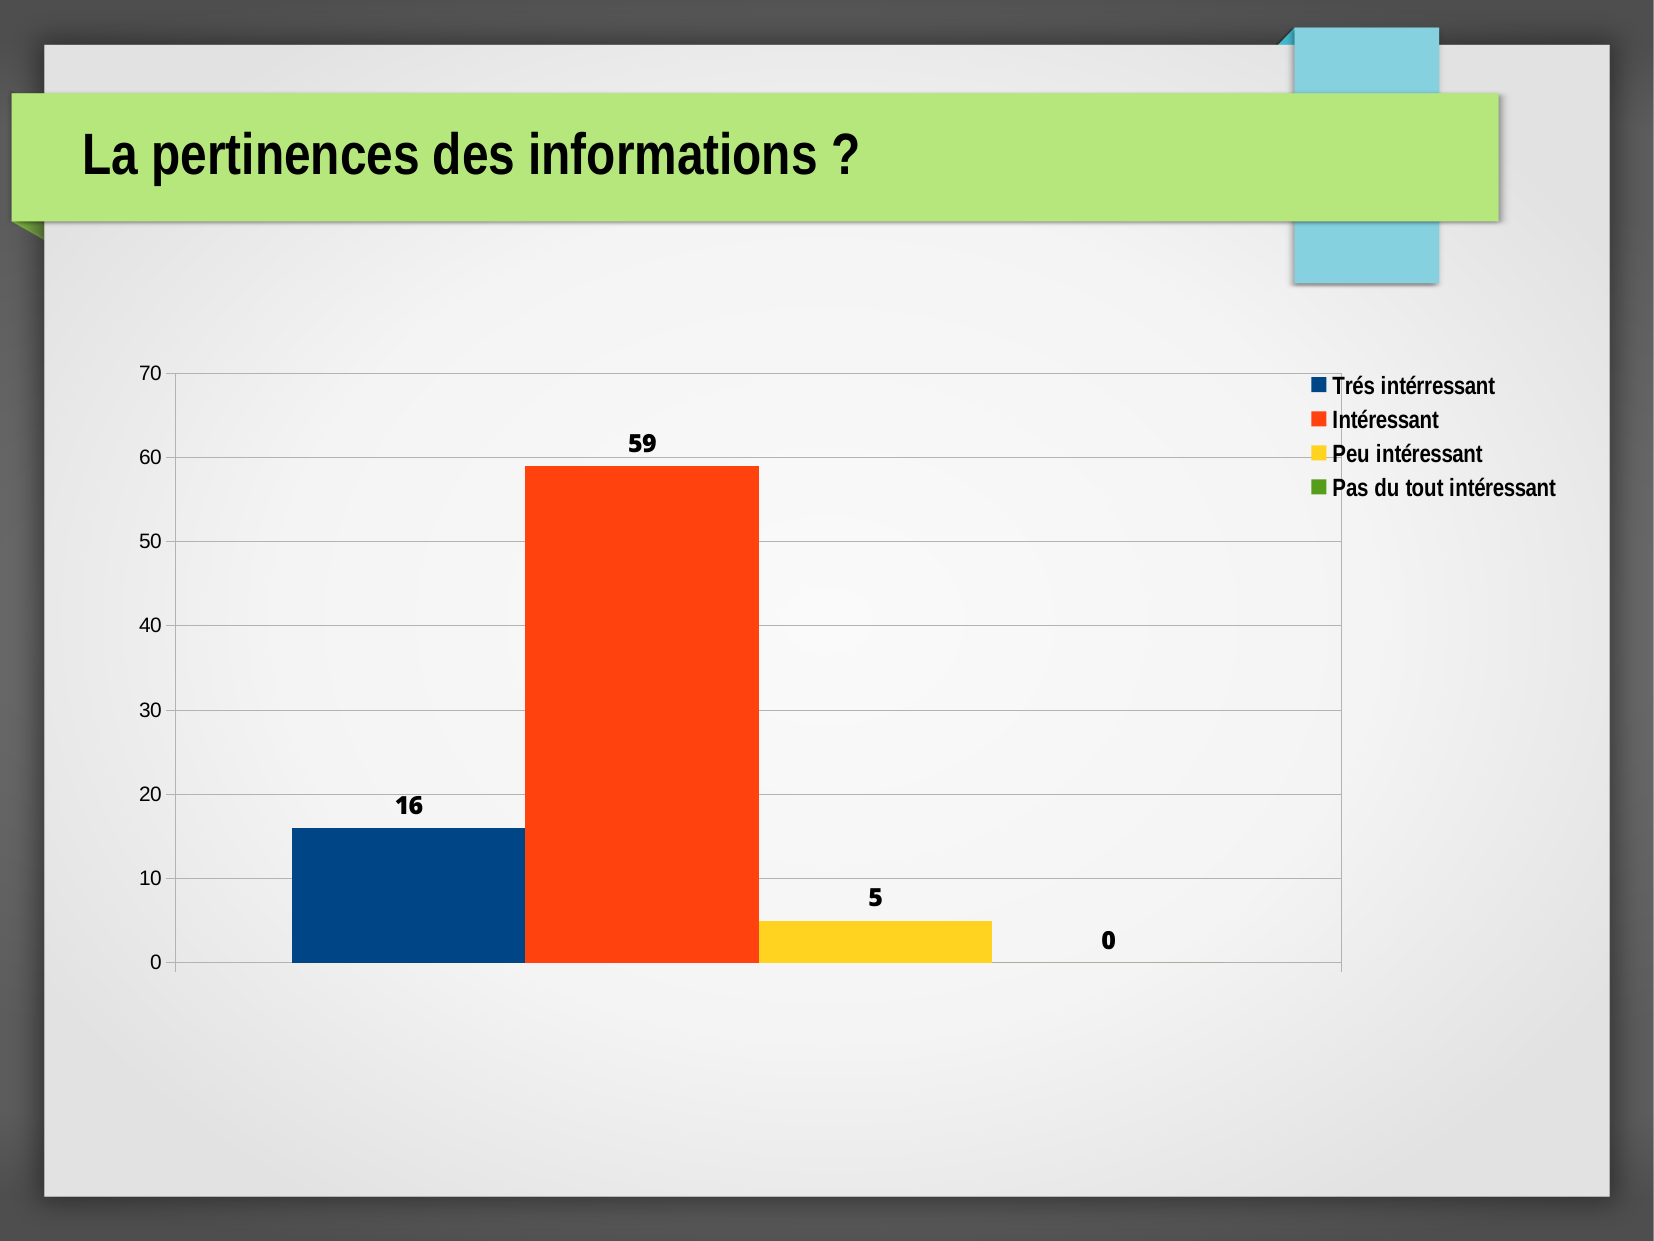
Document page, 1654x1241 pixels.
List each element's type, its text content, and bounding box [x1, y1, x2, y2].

title La pertinences des informations ? [82, 94, 1264, 213]
chart [82, 295, 1571, 1015]
picture [0, 0, 1654, 1241]
